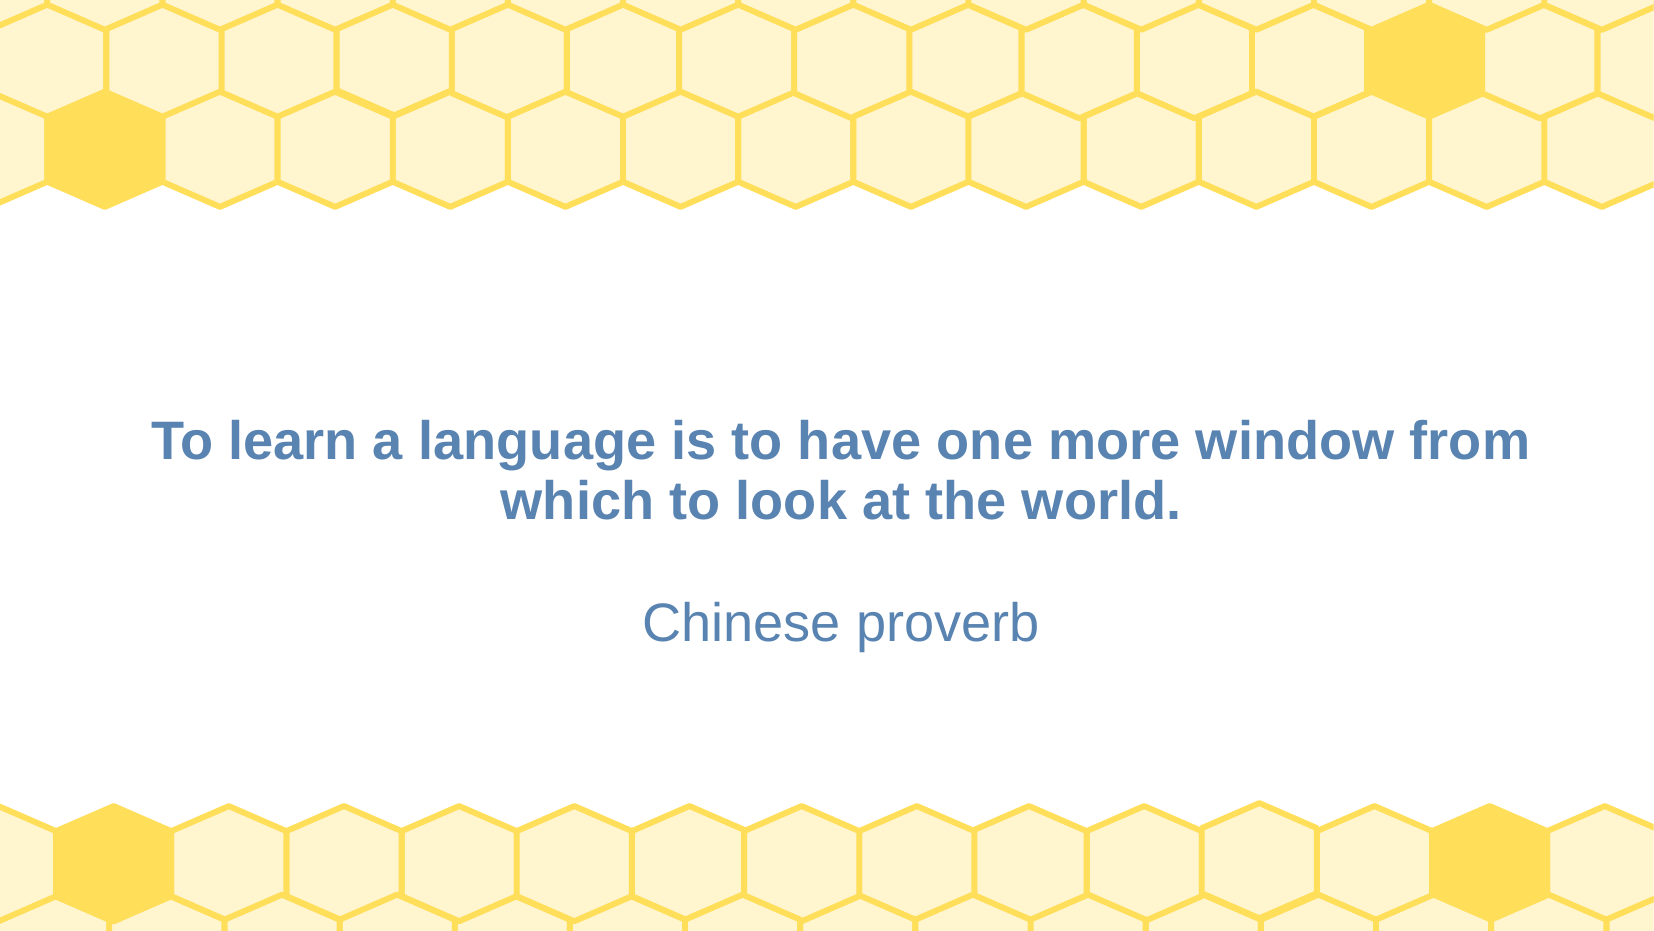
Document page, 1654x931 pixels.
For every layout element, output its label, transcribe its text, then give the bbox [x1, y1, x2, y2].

title To learn a language is to have one more window from which to look at the world. Chinese proverb [88, 324, 1595, 739]
